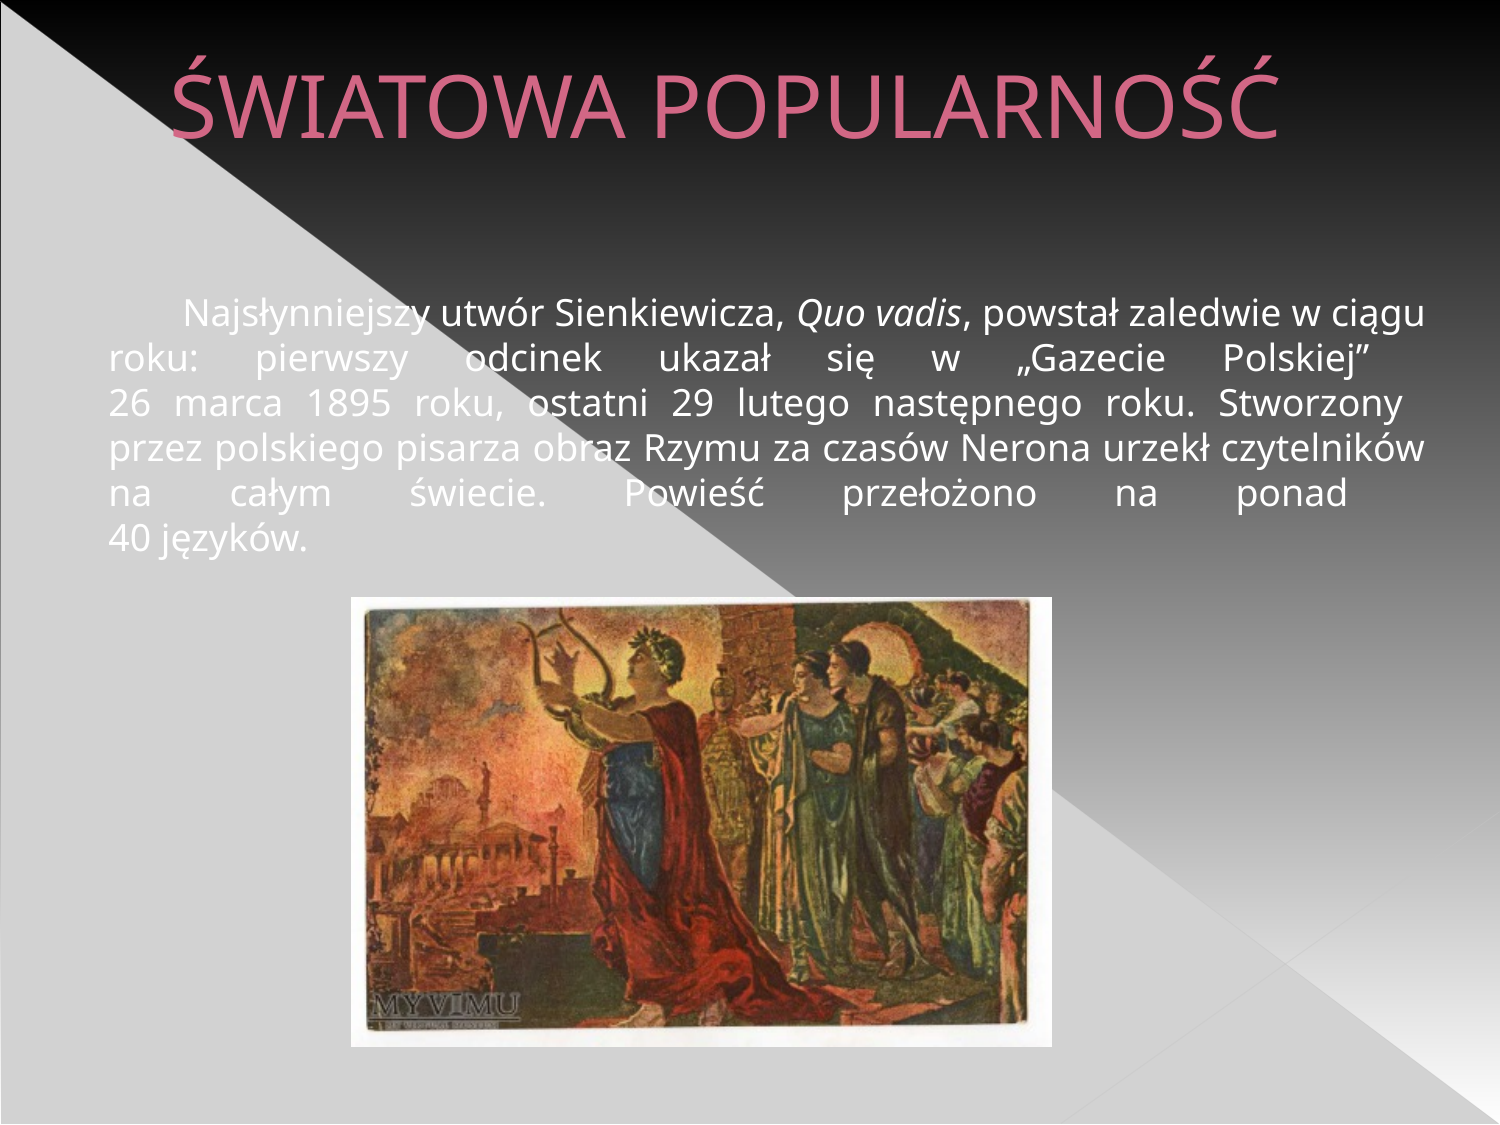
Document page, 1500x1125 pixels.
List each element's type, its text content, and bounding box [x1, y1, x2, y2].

title ŚWIATOWA POPULARNOŚĆ [75, 43, 1425, 274]
text_box Najsłynniejszy utwór Sienkiewicza, Quo vadis, powstał zaledwie w ciągu roku: pierwszy odcinek ukazał się w „Gazecie Polskiej” 26 marca 1895 roku, ostatni 29 lutego następnego roku. Stworzony przez polskiego pisarza obraz Rzymu za czasów Nerona urzekł czytelników na całym świecie. Powieść przełożono na ponad 40 języków. [93, 281, 1442, 566]
picture [351, 597, 1052, 1047]
